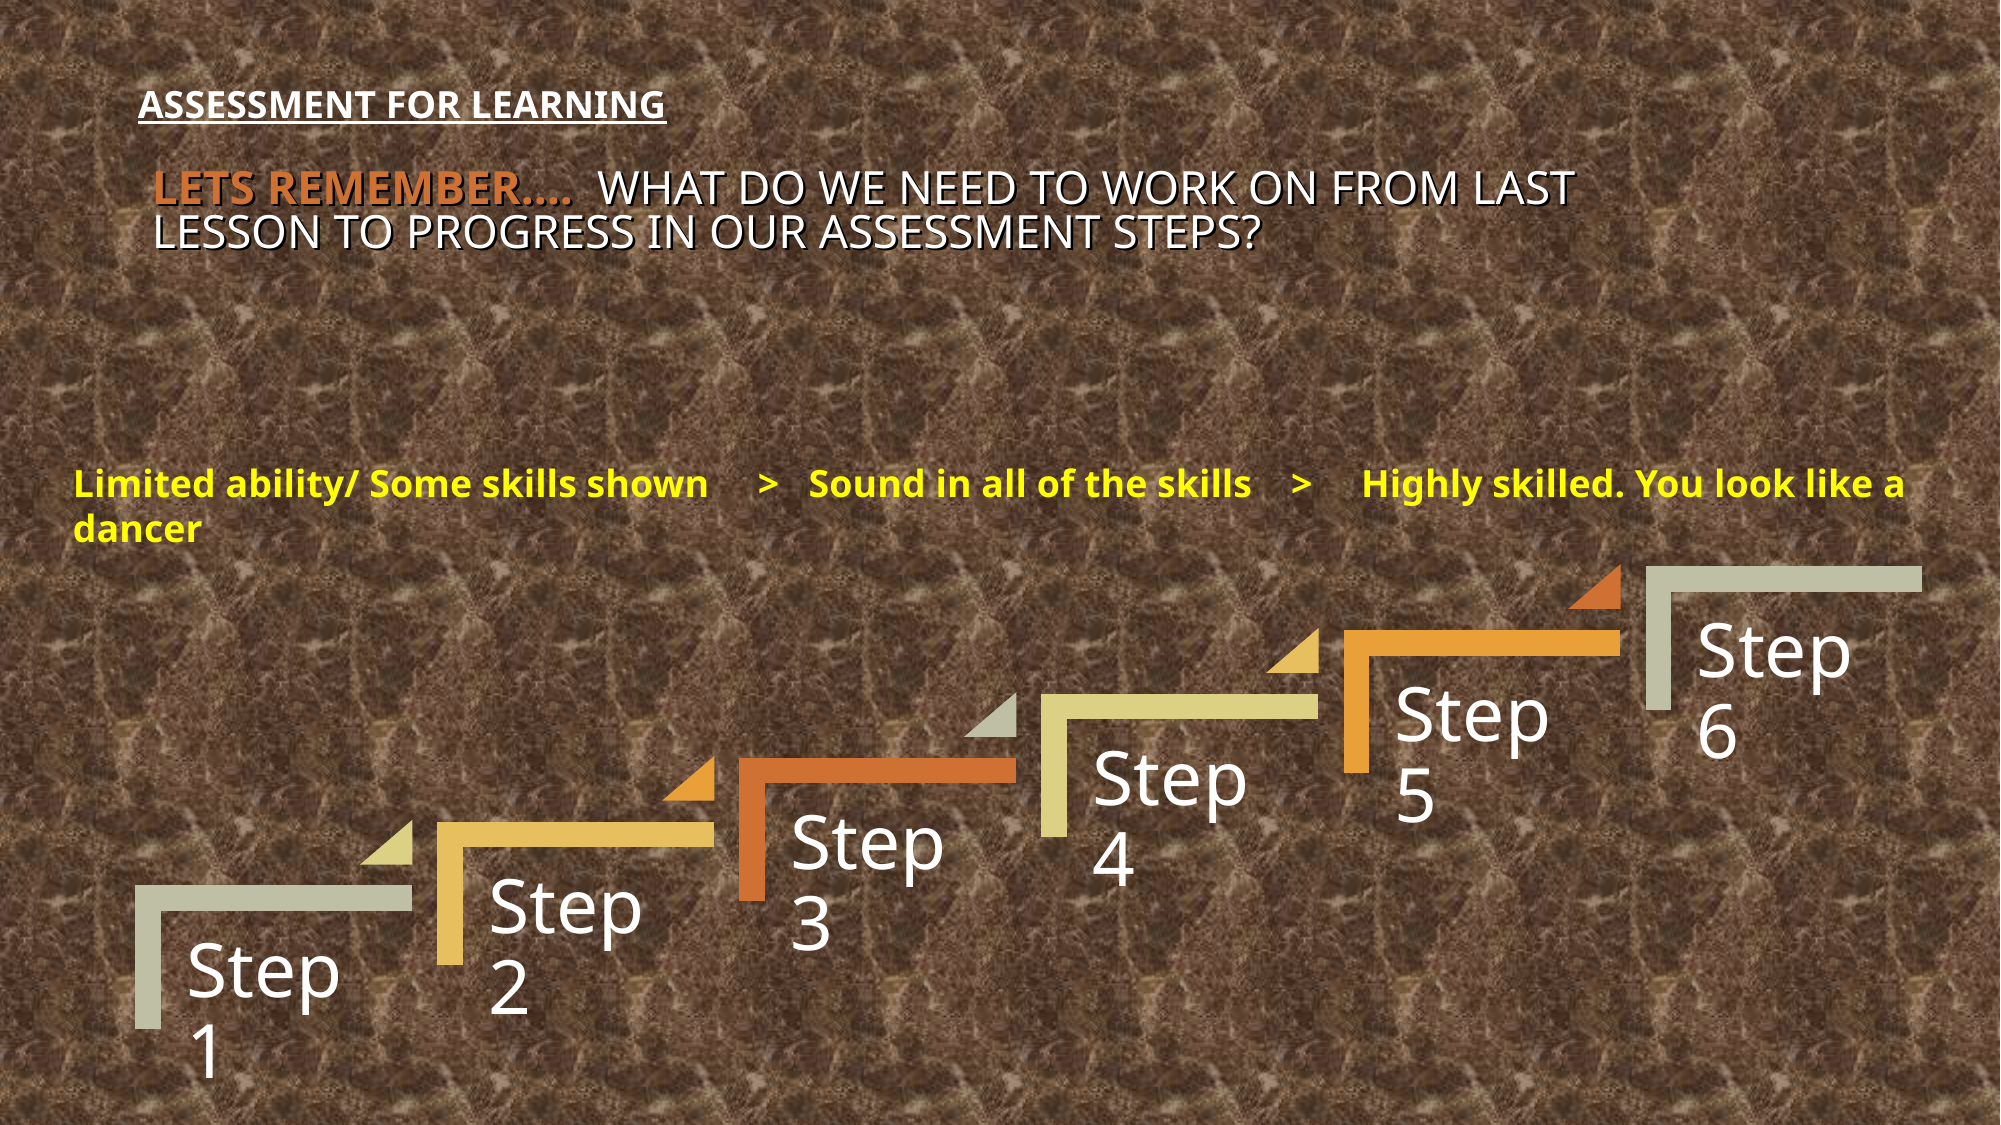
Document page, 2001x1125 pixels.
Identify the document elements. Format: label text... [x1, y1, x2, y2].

text_box Step 3 [768, 782, 1015, 968]
text_box [1345, 631, 1619, 772]
text_box Step 1 [164, 910, 411, 1096]
text_box [136, 887, 411, 1028]
text_box Limited ability/ Some skills shown > Sound in all of the skills > Highly skilled. You look like a dancer [57, 452, 2000, 513]
text_box [1572, 567, 1620, 608]
text_box [364, 823, 411, 864]
text_box [1647, 567, 1921, 708]
text_box [740, 759, 1015, 900]
text_box Step 4 [1070, 718, 1317, 904]
text_box Step 2 [466, 846, 713, 1032]
text_box Step 5 [1372, 654, 1620, 840]
text_box [1043, 695, 1317, 836]
text_box [968, 695, 1015, 736]
text_box [666, 759, 713, 800]
text_box [1270, 631, 1317, 672]
text_box [438, 823, 713, 964]
text_box ASSESSMENT FOR LEARNING [122, 73, 950, 134]
text_box Lets remember…. WHAT DO WE NEED TO work on from last lesson TO PROGRESS IN OUR ASSESSMENT STEPS? [136, 161, 1762, 320]
text_box Step 6 [1674, 590, 1922, 776]
